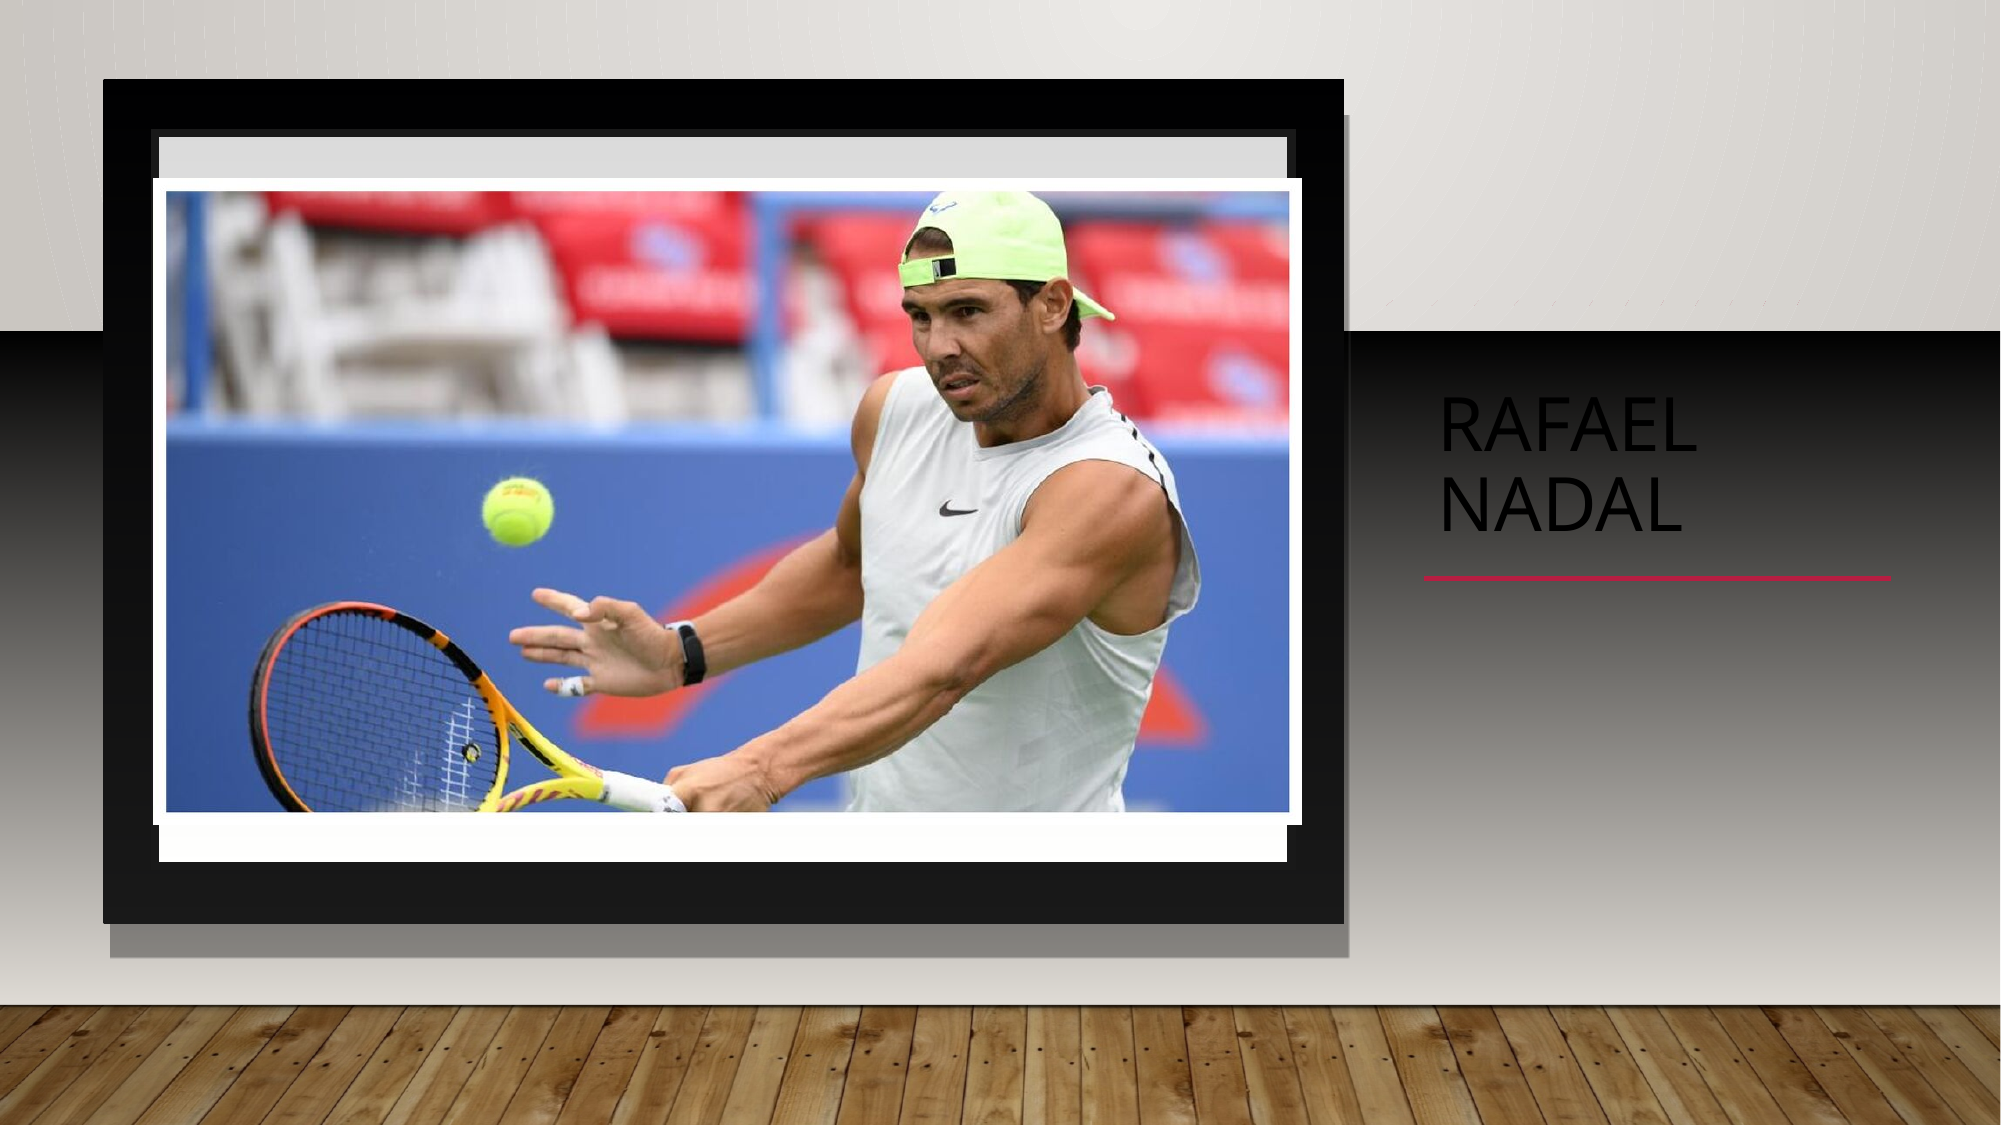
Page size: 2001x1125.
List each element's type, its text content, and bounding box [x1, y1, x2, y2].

text_box [0, 0, 2000, 1005]
picture [0, 1005, 2000, 1125]
picture [153, 178, 1302, 825]
title Rafael nadal [1422, 240, 1892, 549]
